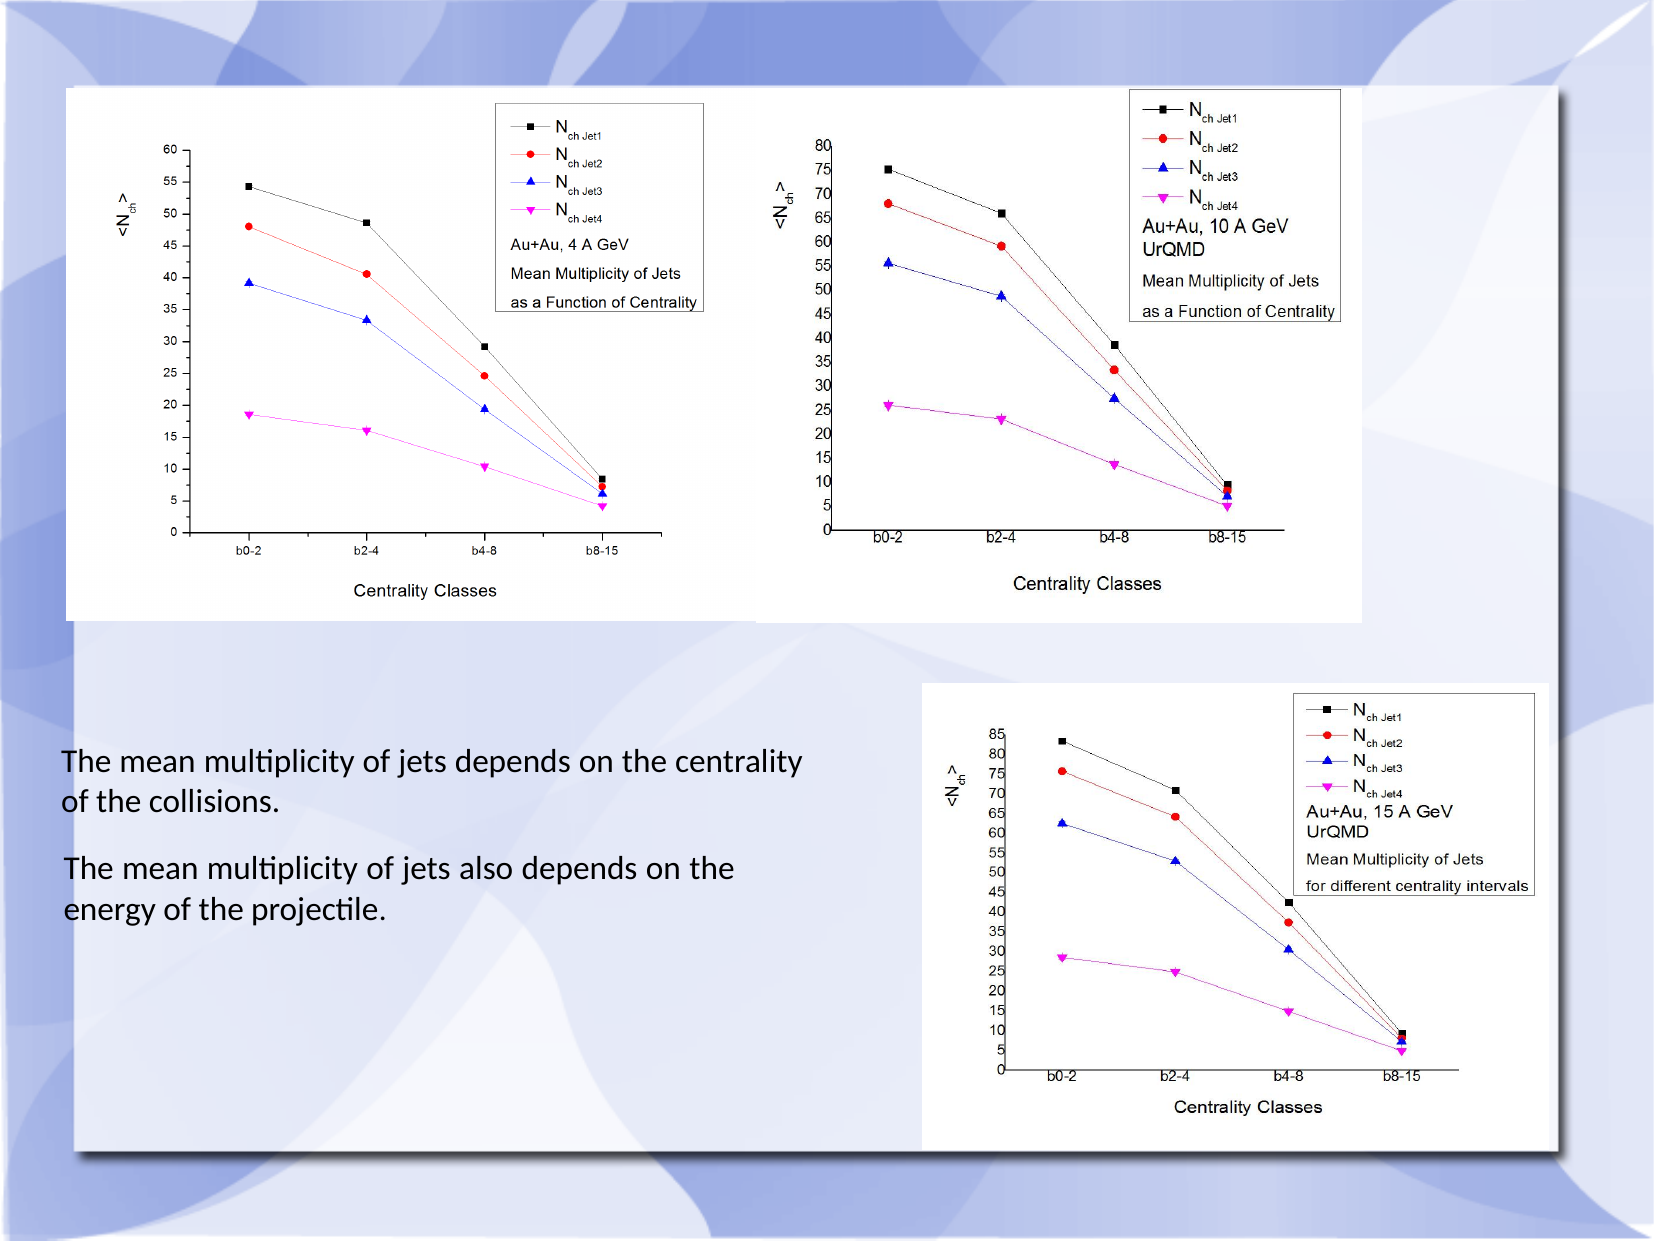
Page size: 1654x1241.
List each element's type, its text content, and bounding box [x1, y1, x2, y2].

picture [66, 88, 1362, 623]
text_box The mean multiplicity of jets also depends on the energy of the projectile. [48, 839, 810, 934]
picture [922, 683, 1549, 1150]
text_box The mean multiplicity of jets depends on the centrality of the collisions. [46, 732, 819, 827]
